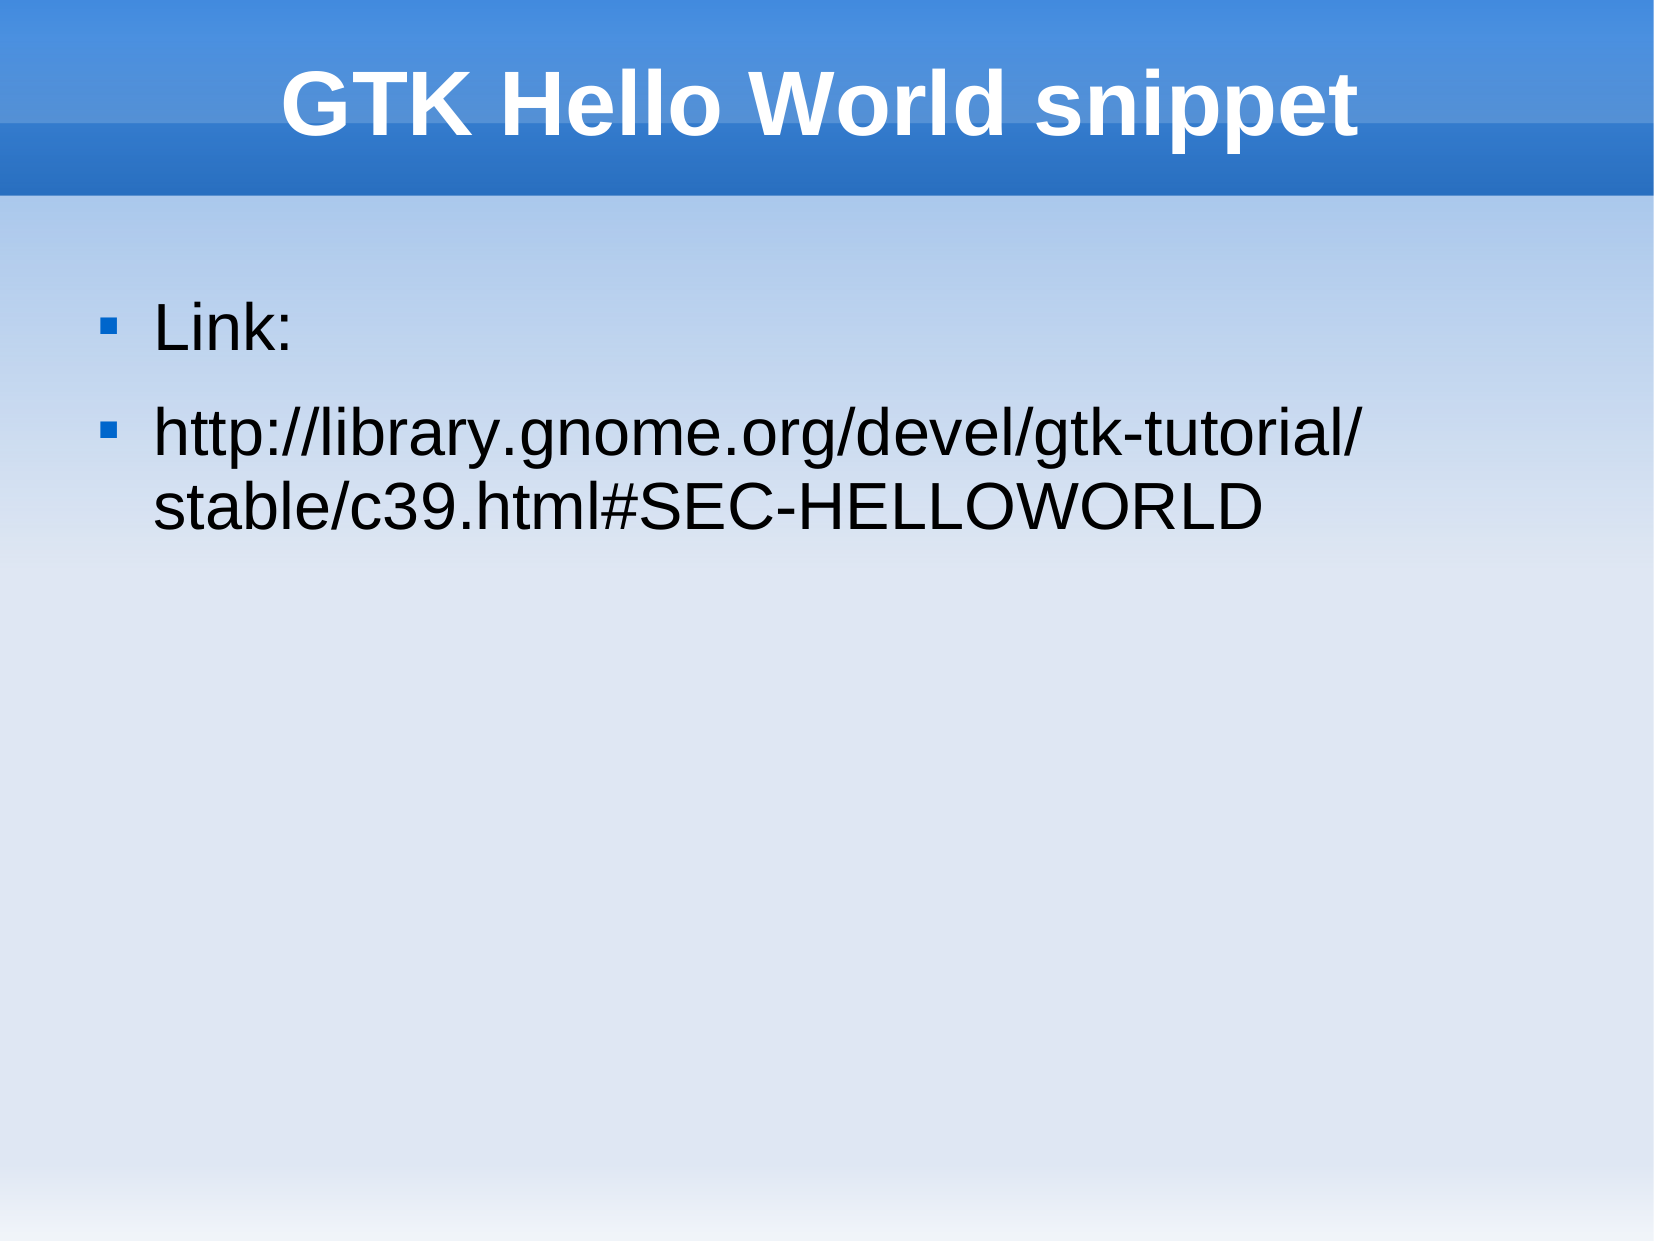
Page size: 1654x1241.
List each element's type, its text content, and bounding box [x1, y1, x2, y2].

picture [0, 0, 1654, 1241]
list Link: http://library.gnome.org/devel/gtk-tutorial/stable/c39.html#SEC-HELLOWORLD [82, 290, 1571, 1094]
title GTK Hello World snippet [76, 7, 1565, 200]
